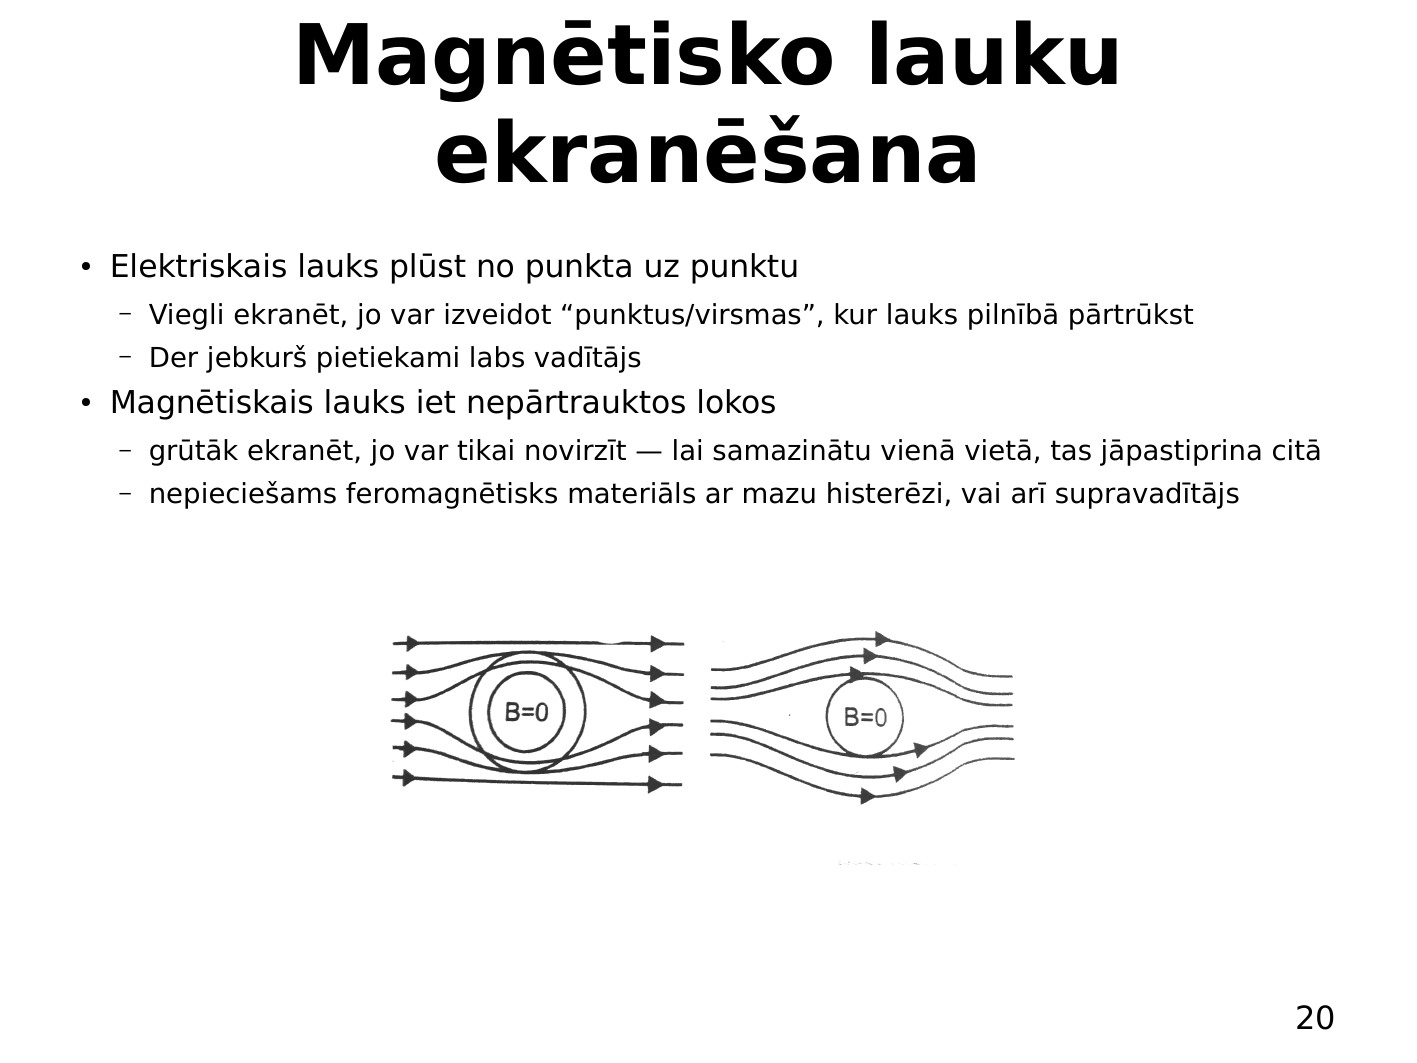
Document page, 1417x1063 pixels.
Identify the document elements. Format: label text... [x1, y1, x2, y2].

title Magnētisko lauku ekranēšana [70, 7, 1346, 203]
list Elektriskais lauks plūst no punkta uz punktu Viegli ekranēt, jo var izveidot “punktus/virsmas”, kur lauks pilnībā pārtrūkst Der jebkurš pietiekami labs vadītājs Magnētiskais lauks iet nepārtrauktos lokos grūtāk ekranēt, jo var tikai novirzīt — lai samazinātu vienā vietā, tas jāpastiprina citā nepieciešams feromagnētisks materiāls ar mazu histerēzi, vai arī supravadītājs [70, 248, 1346, 543]
picture [358, 570, 1058, 865]
